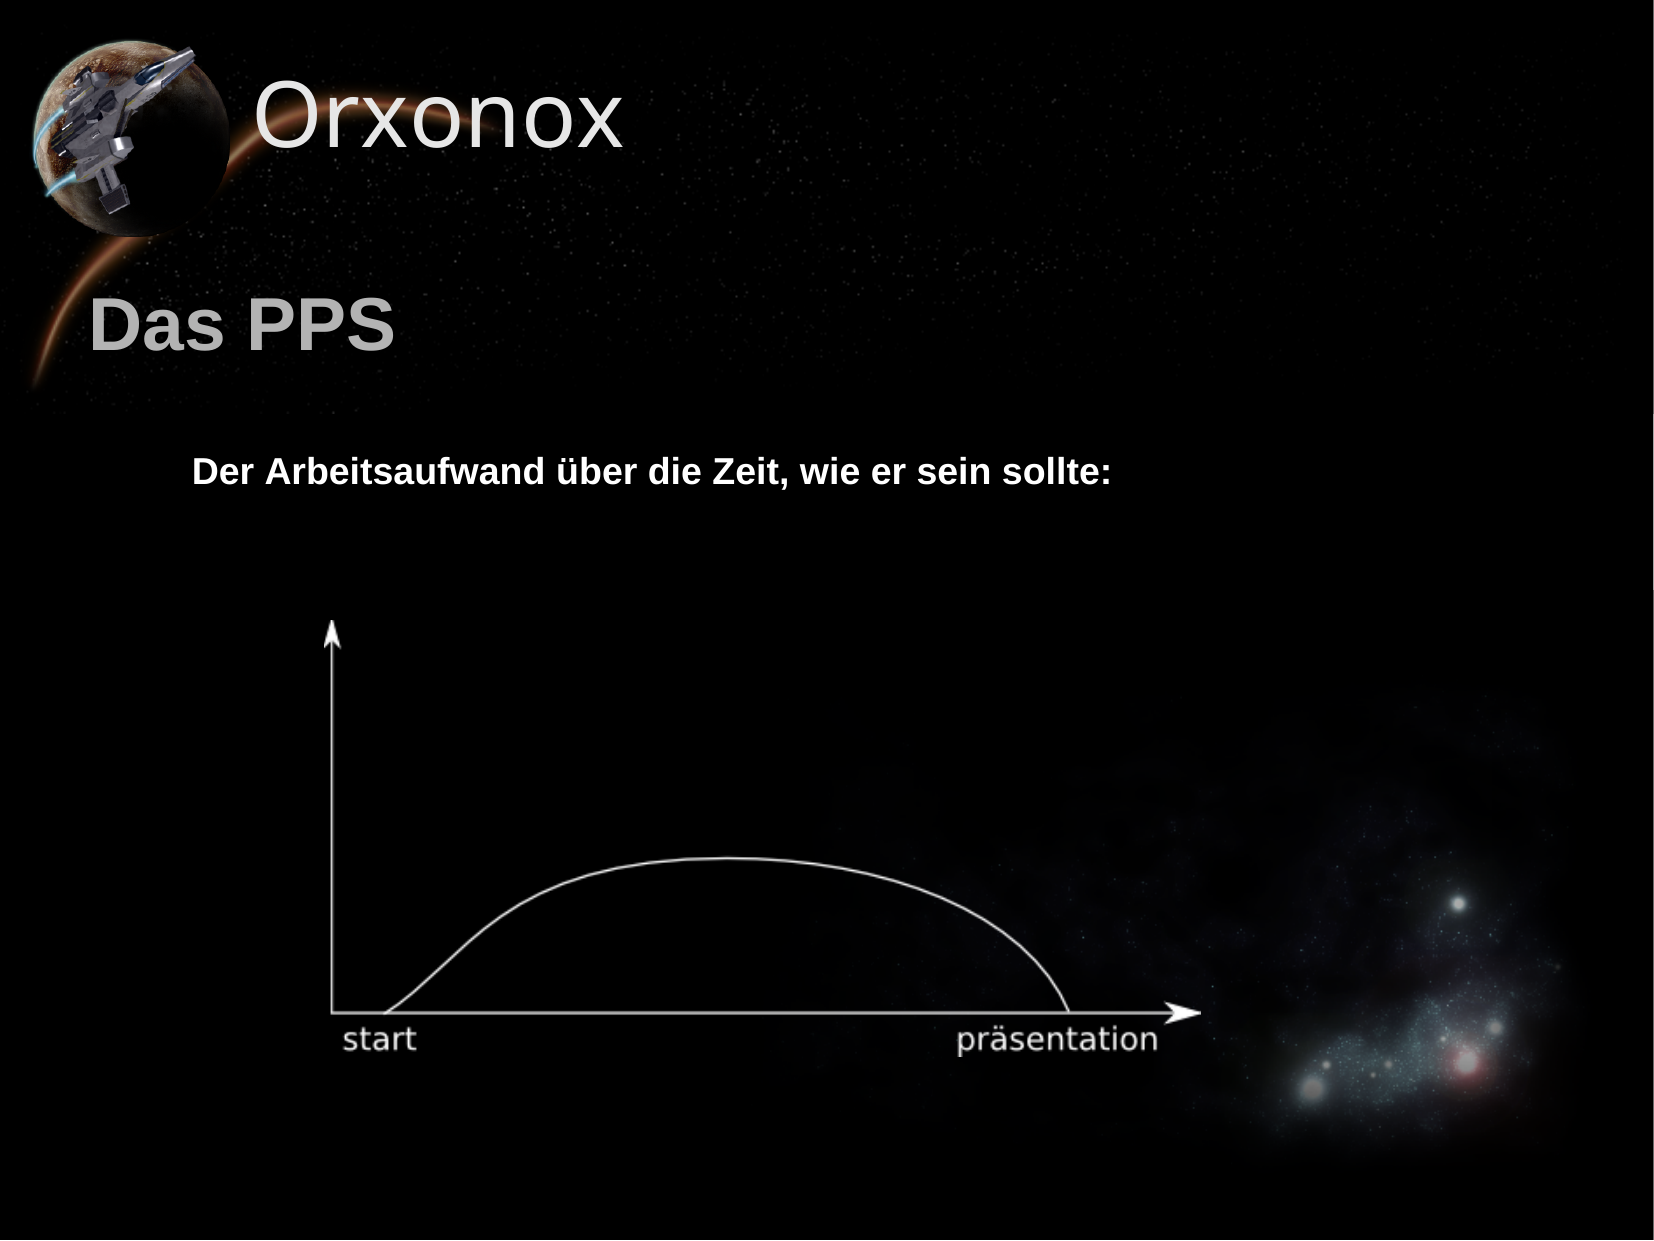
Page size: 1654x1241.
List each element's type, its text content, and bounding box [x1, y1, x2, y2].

text_box Der Arbeitsaufwand über die Zeit, wie er sein sollte: [177, 442, 1329, 500]
picture [324, 590, 1654, 1240]
title Das PPS [88, 273, 1577, 377]
picture [0, 0, 1654, 521]
